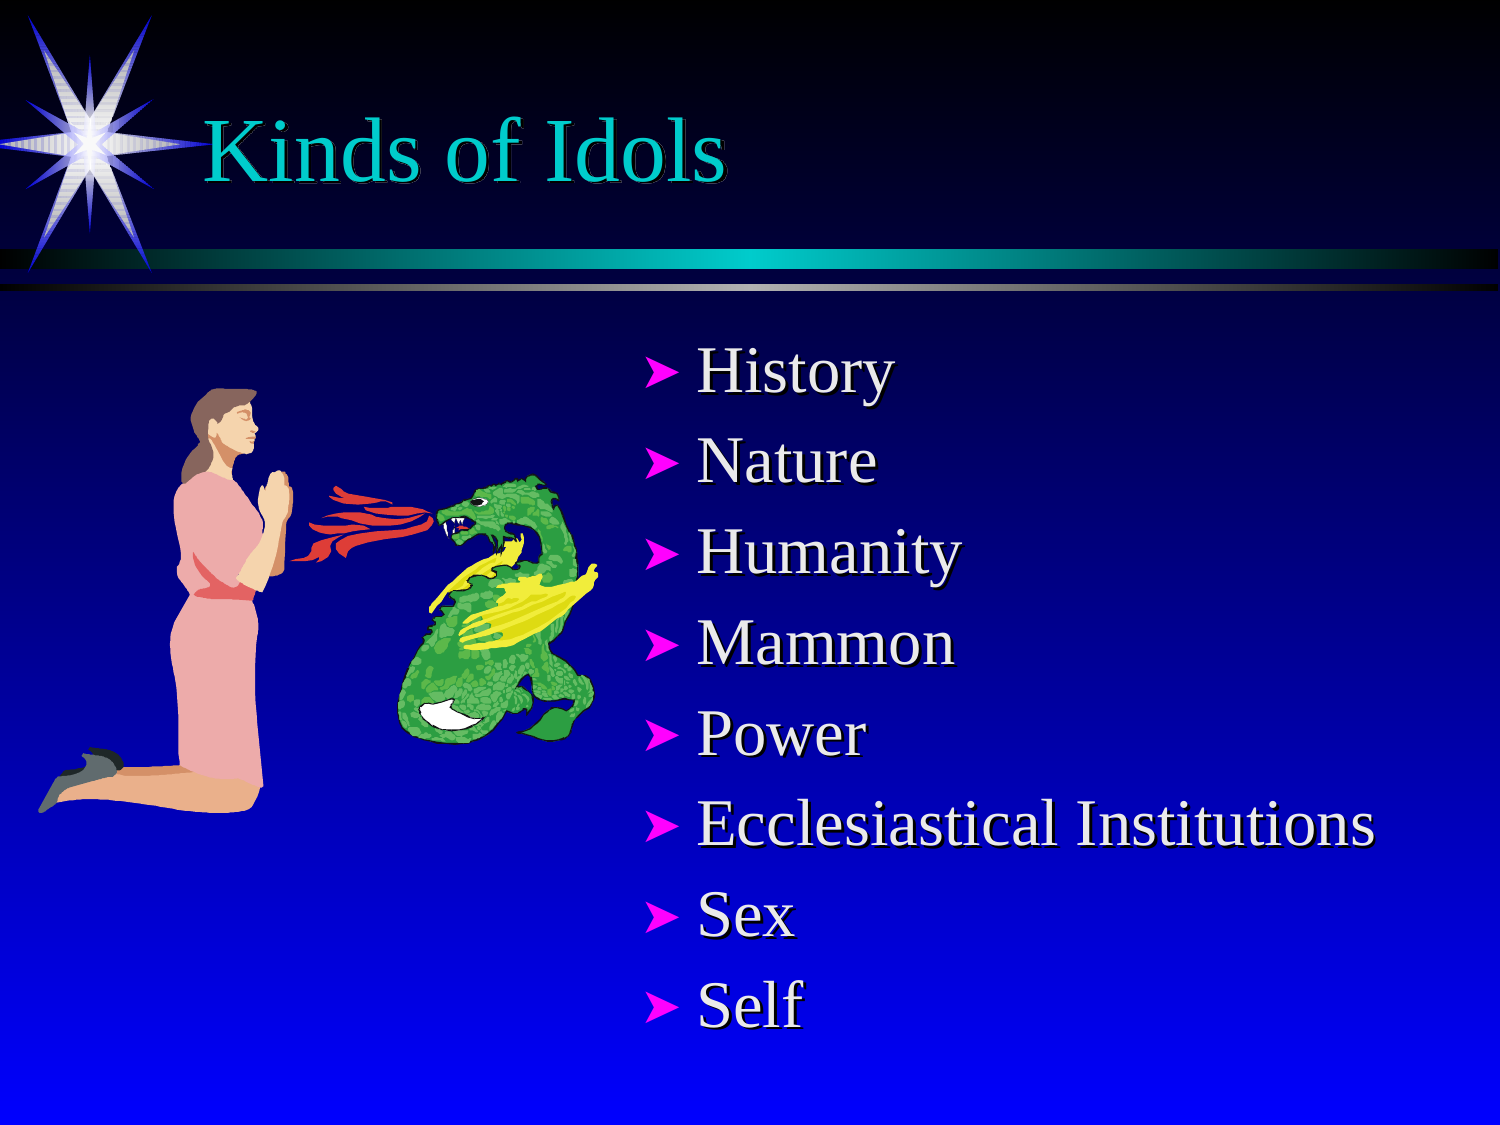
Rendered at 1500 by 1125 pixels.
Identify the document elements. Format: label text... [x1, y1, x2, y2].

list History Nature Humanity Mammon Power Ecclesiastical Institutions Sex Self [624, 324, 1476, 1050]
text_box you [40, 233, 52, 239]
title Kinds of Idols [187, 56, 1463, 244]
text_box you [127, 233, 139, 239]
picture [37, 387, 601, 814]
